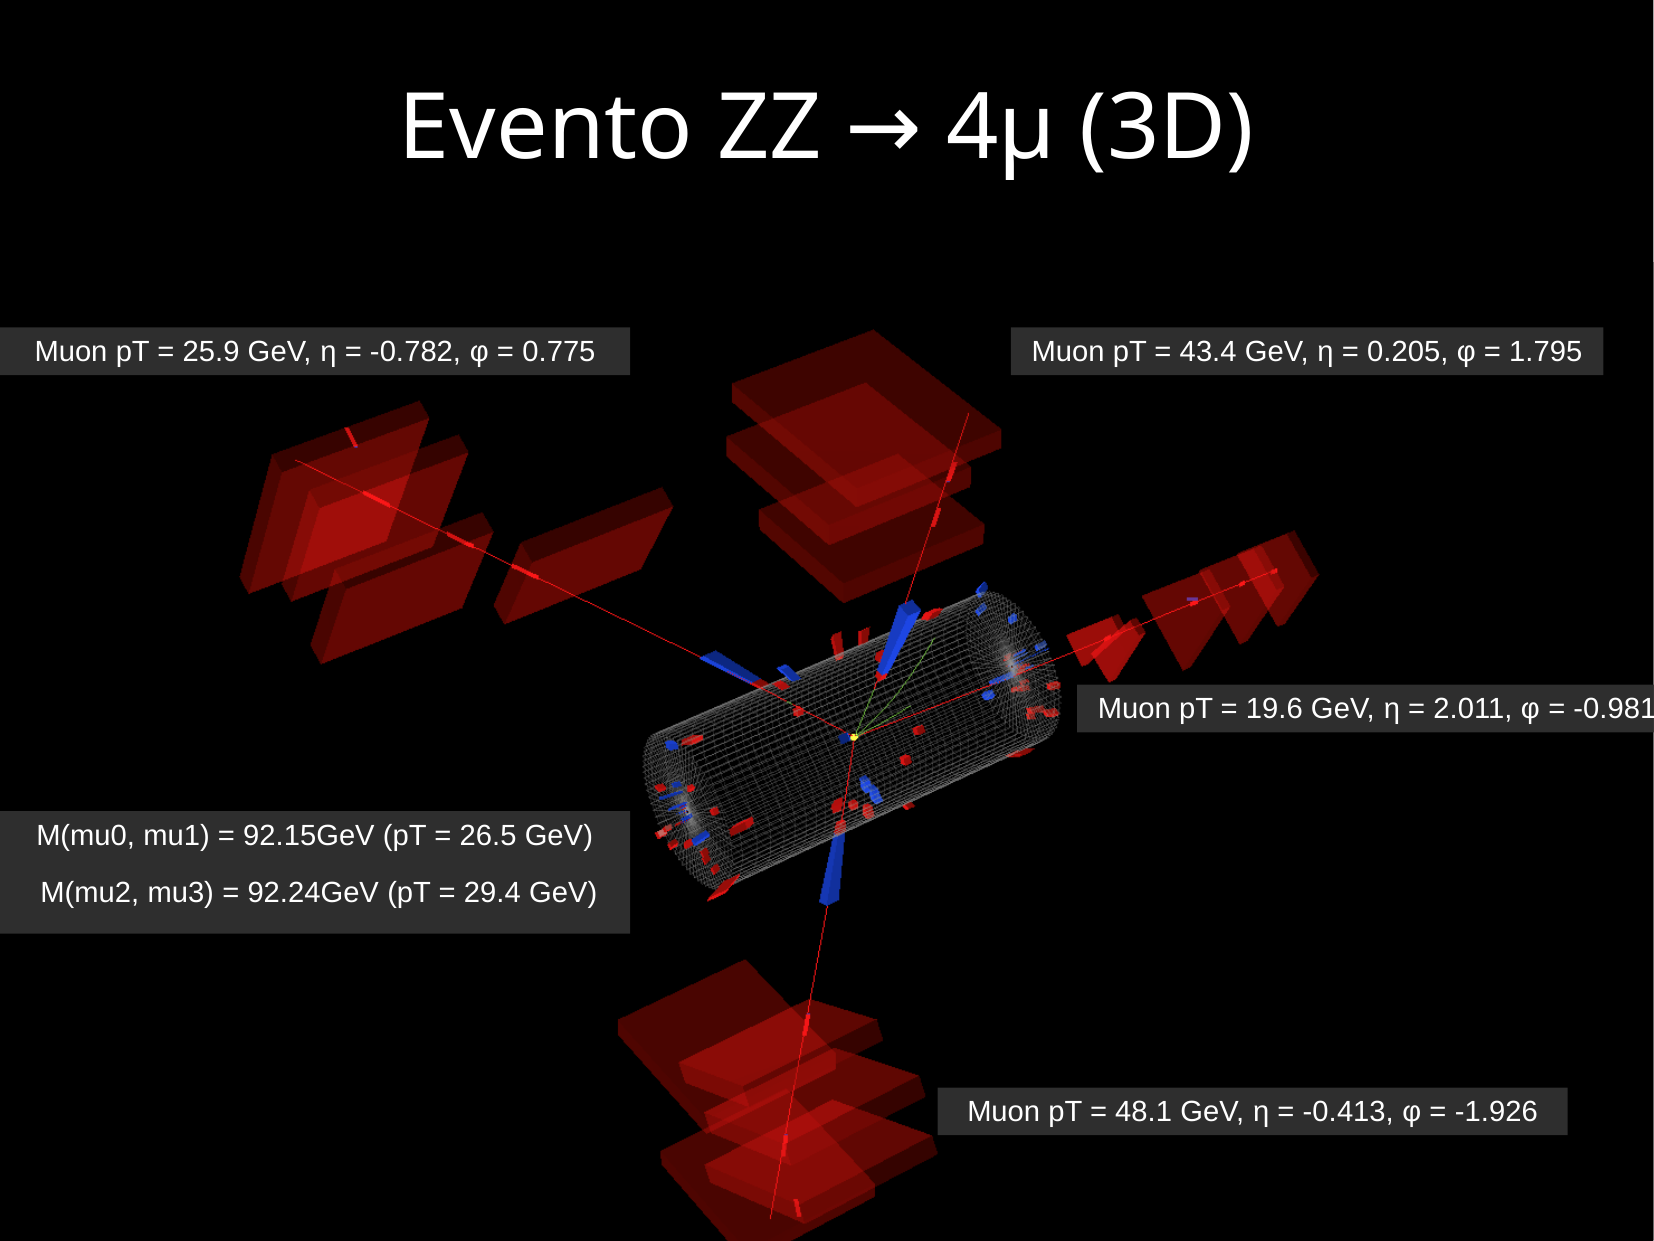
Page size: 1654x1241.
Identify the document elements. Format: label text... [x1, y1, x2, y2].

text_box Muon pT = 43.4 GeV, η = 0.205, φ = 1.795 [1010, 327, 1604, 376]
text_box M(mu0, mu1) = 92.15GeV (pT = 26.5 GeV) M(mu2, mu3) = 92.24GeV (pT = 29.4 GeV) [0, 811, 631, 934]
picture [0, 262, 1654, 1241]
text_box Muon pT = 48.1 GeV, η = -0.413, φ = -1.926 [937, 1087, 1568, 1136]
text_box Muon pT = 25.9 GeV, η = -0.782, φ = 0.775 [0, 327, 631, 376]
title Evento ZZ → 4µ (3D) [82, 19, 1571, 227]
text_box Muon pT = 19.6 GeV, η = 2.011, φ = -0.981 [1077, 684, 1654, 733]
